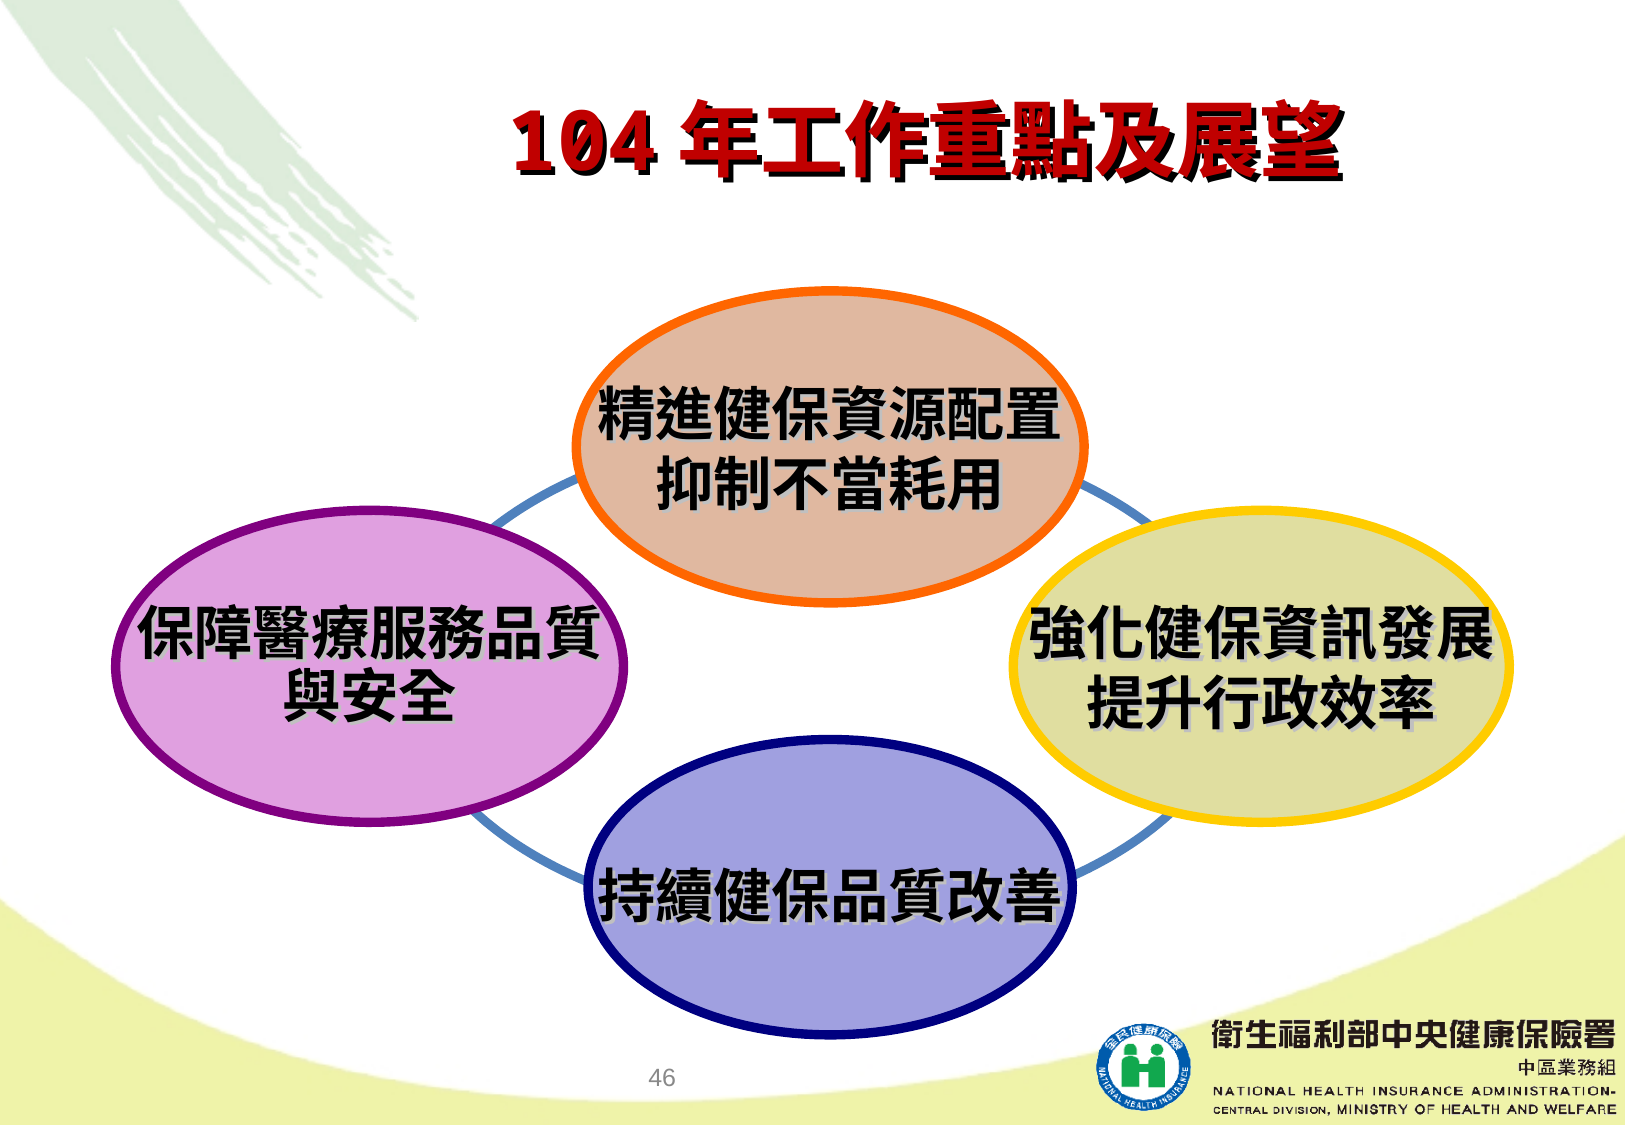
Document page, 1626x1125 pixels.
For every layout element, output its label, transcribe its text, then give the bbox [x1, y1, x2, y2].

text_box 強化健保資訊發展 提升行政效率 [1013, 510, 1510, 823]
text_box [633, 1046, 1013, 1107]
text_box 精進健保資源配置 抑制不當耗用 [576, 290, 1085, 603]
text_box 持續健保品質改善 [588, 739, 1073, 1035]
title 104年工作重點及展望 [304, 66, 1546, 209]
text_box 保障醫療服務品質 與安全 [115, 510, 624, 823]
text_box [472, 477, 1172, 882]
